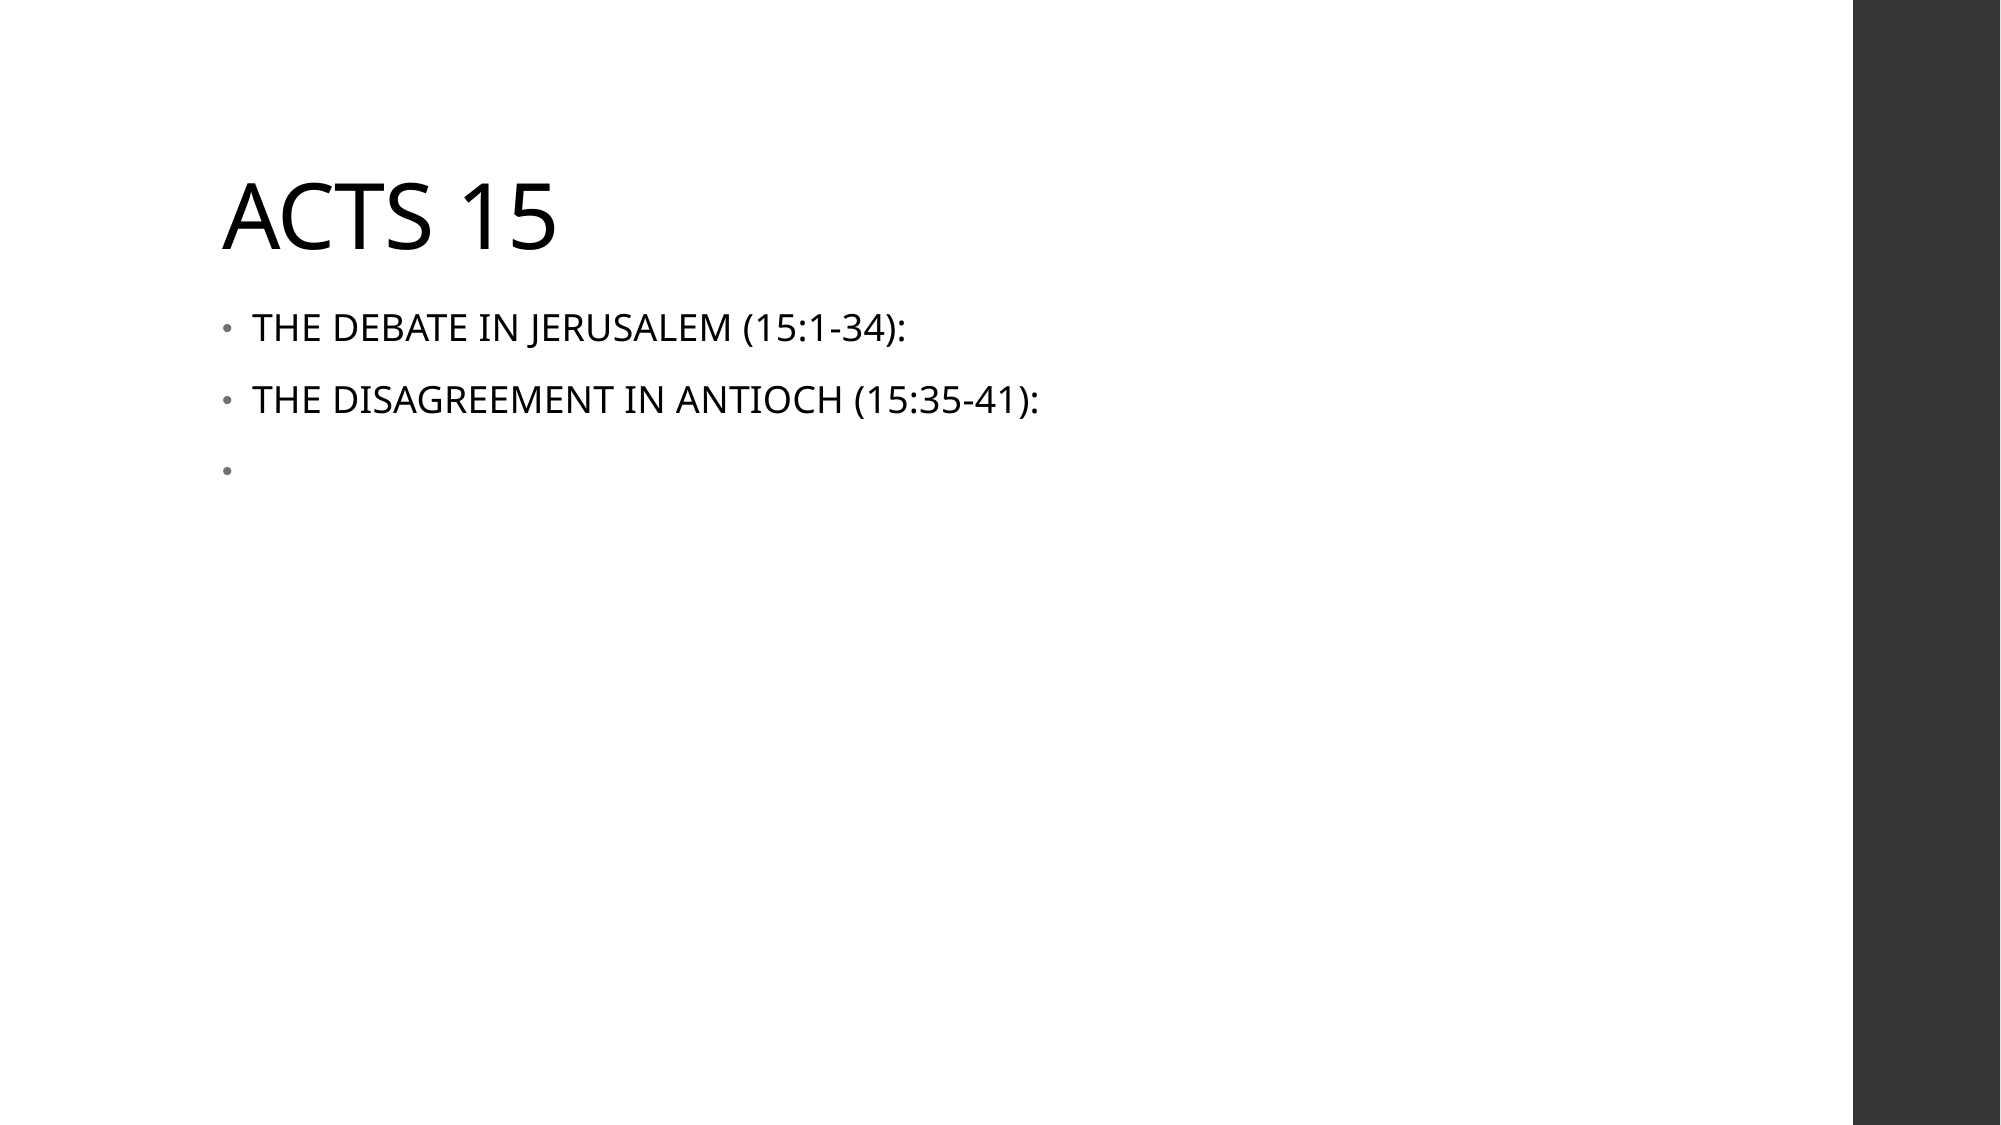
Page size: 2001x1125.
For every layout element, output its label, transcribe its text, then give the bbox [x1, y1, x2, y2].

title ACTS 15 [206, 60, 1797, 278]
list THE DEBATE IN JERUSALEM (15:1-34): THE DISAGREEMENT IN ANTIOCH (15:35-41): [206, 299, 1617, 1014]
